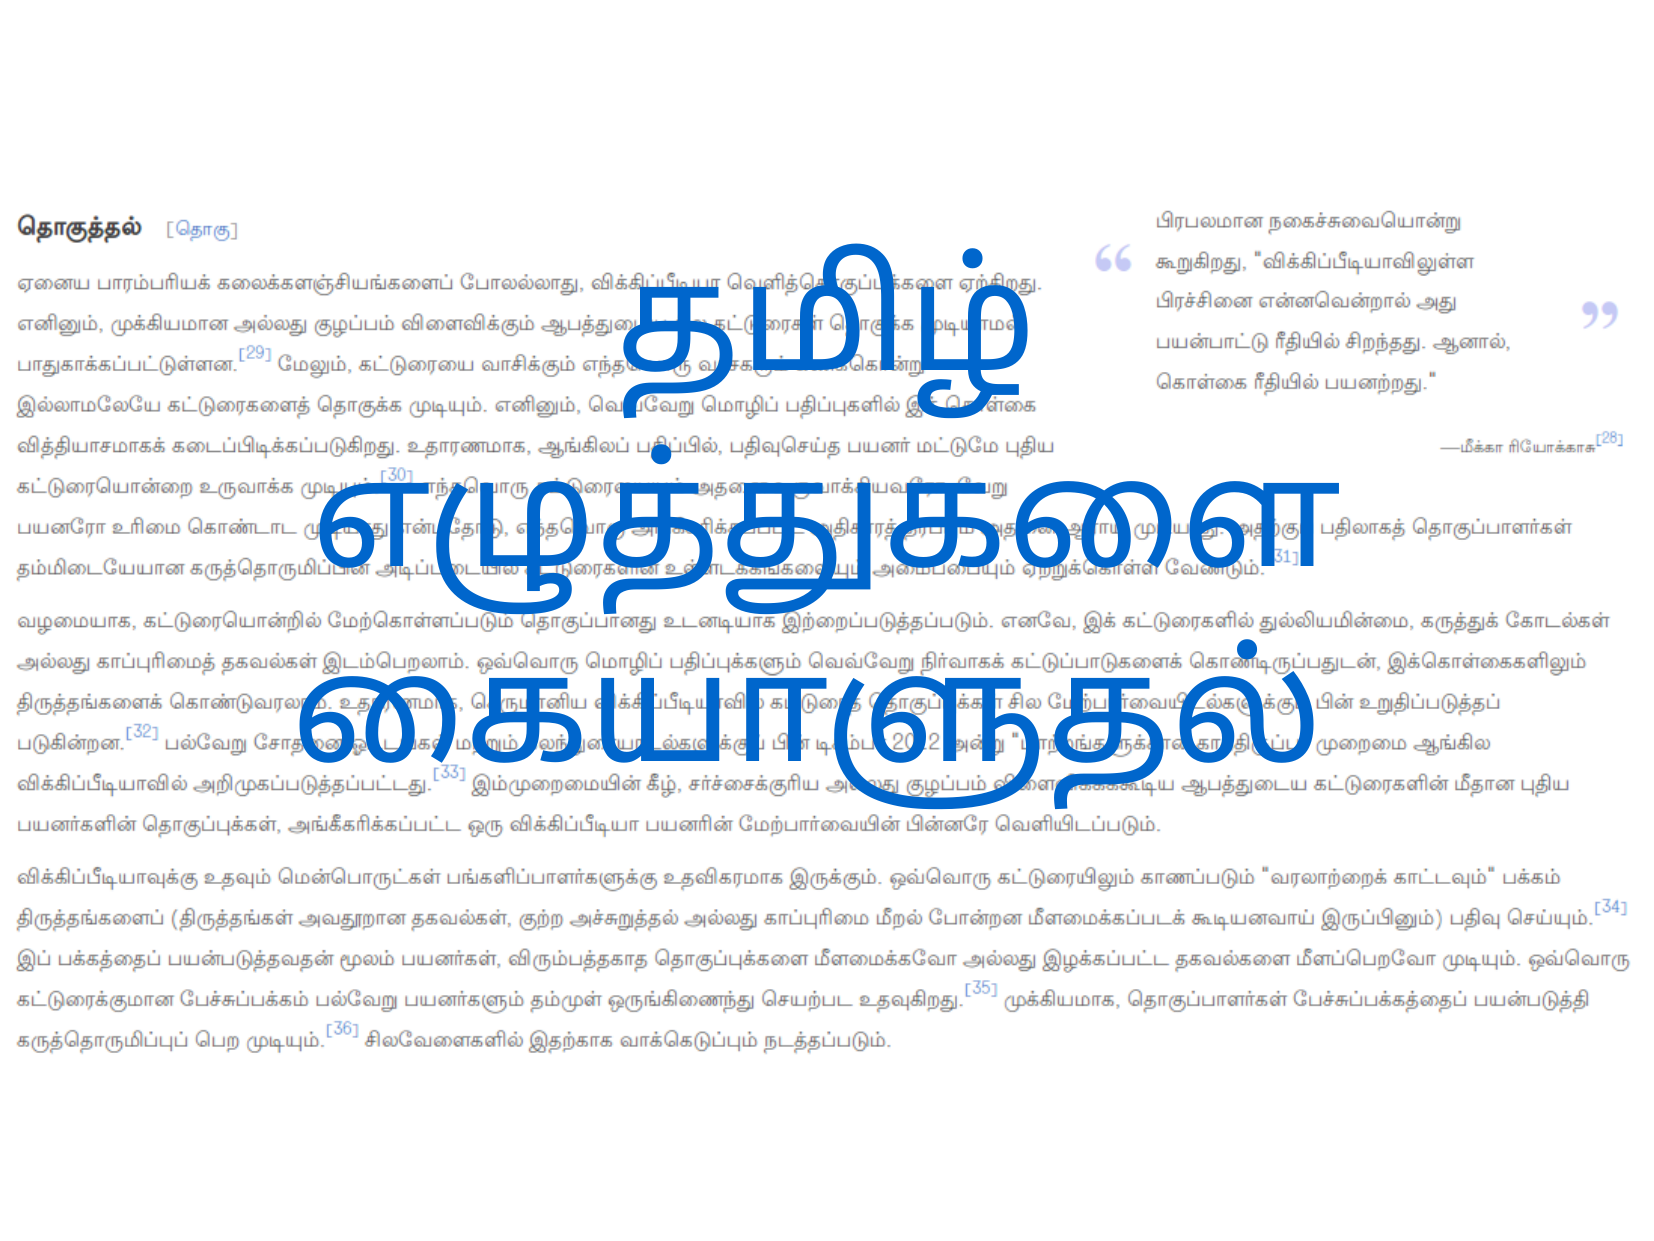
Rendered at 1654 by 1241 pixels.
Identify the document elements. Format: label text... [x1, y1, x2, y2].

picture [8, 193, 1654, 1062]
subtitle தமிழ் எழுத்துகளை கையாளுதல் [82, 49, 1571, 1010]
